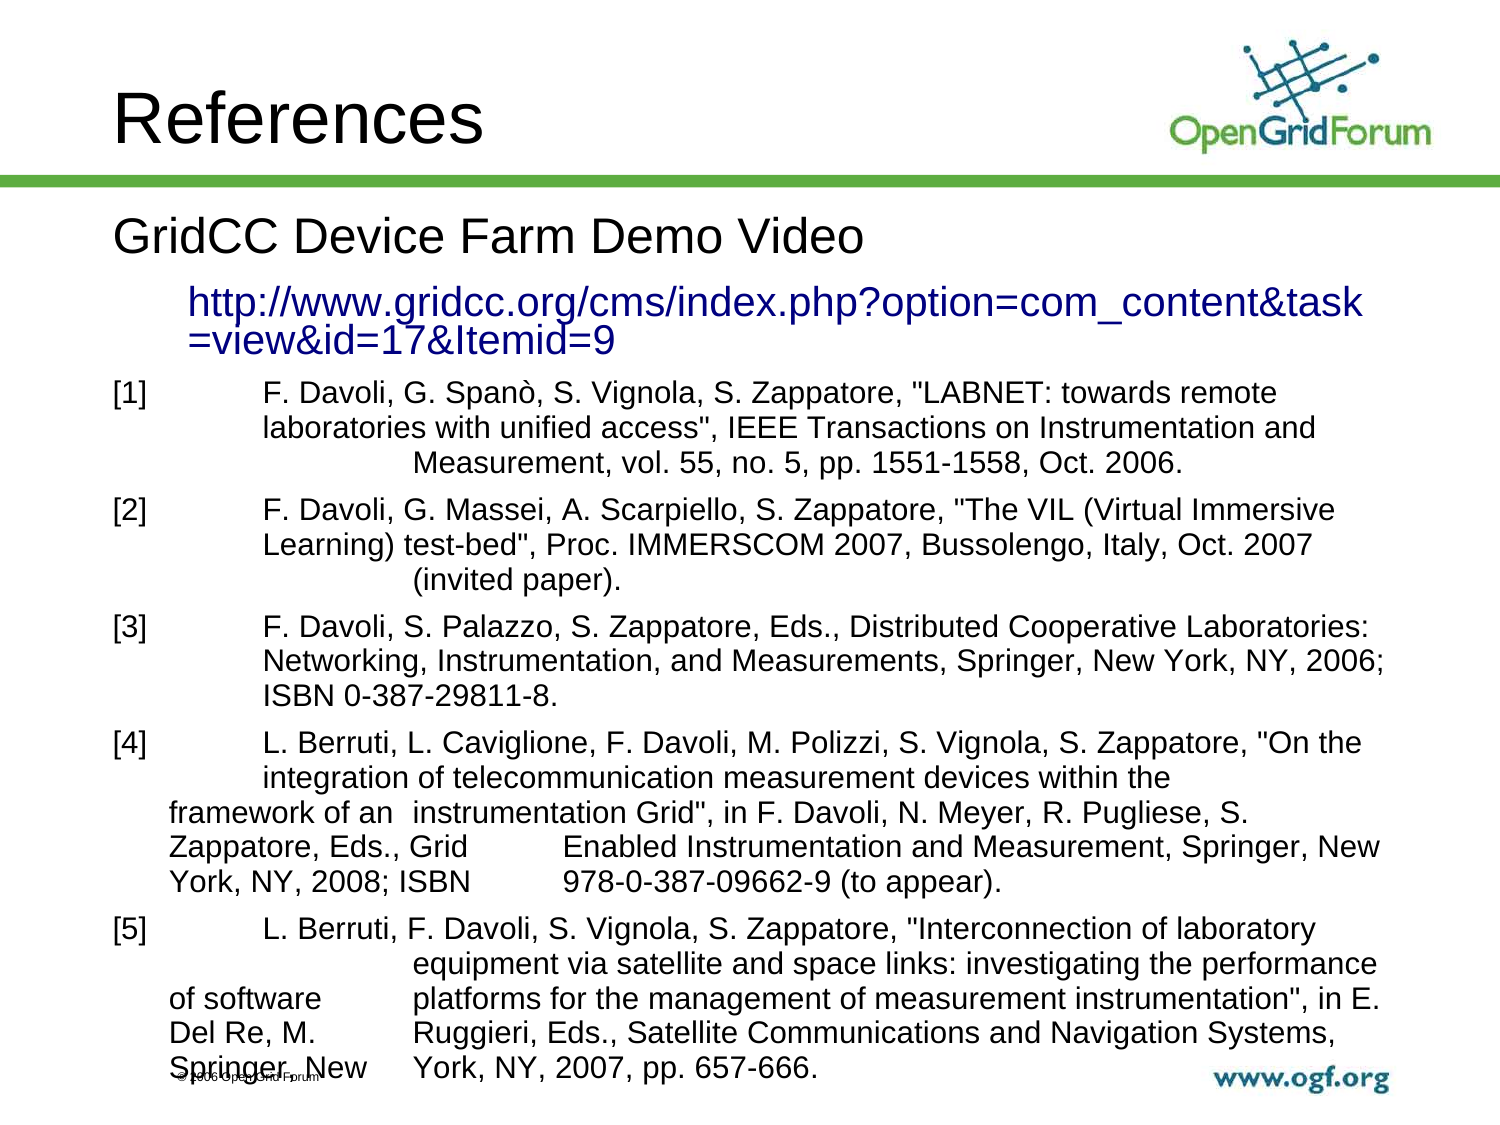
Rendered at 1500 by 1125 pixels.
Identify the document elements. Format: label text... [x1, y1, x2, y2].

list GridCC Device Farm Demo Video http://www.gridcc.org/cms/index.php?option=com_content&task=view&id=17&Itemid=9 [1] F. Davoli, G. Spanò, S. Vignola, S. Zappatore, "LABNET: towards remote laboratories with unified access", IEEE Transactions on Instrumentation and Measurement, vol. 55, no. 5, pp. 1551-1558, Oct. 2006. [2] F. Davoli, G. Massei, A. Scarpiello, S. Zappatore, "The VIL (Virtual Immersive Learning) test-bed", Proc. IMMERSCOM 2007, Bussolengo, Italy, Oct. 2007 (invited paper). [3] F. Davoli, S. Palazzo, S. Zappatore, Eds., Distributed Cooperative Laboratories: Networking, Instrumentation, and Measurements, Springer, New York, NY, 2006; ISBN 0-387-29811-8. [4] L. Berruti, L. Caviglione, F. Davoli, M. Polizzi, S. Vignola, S. Zappatore, "On the integration of telecommunication measurement devices within the framework of an instrumentation Grid", in F. Davoli, N. Meyer, R. Pugliese, S. Zappatore, Eds., Grid Enabled Instrumentation and Measurement, Springer, New York, NY, 2008; ISBN 978-0-387-09662-9 (to appear). [5] L. Berruti, F. Davoli, S. Vignola, S. Zappatore, "Interconnection of laboratory equipment via satellite and space links: investigating the performance of software platforms for the management of measurement instrumentation", in E. Del Re, M. Ruggieri, Eds., Satellite Communications and Navigation Systems, Springer, New York, NY, 2007, pp. 657-666. [112, 208, 1388, 1048]
picture [0, 188, 1500, 1125]
picture [0, 0, 1500, 174]
title References [112, 23, 1388, 208]
